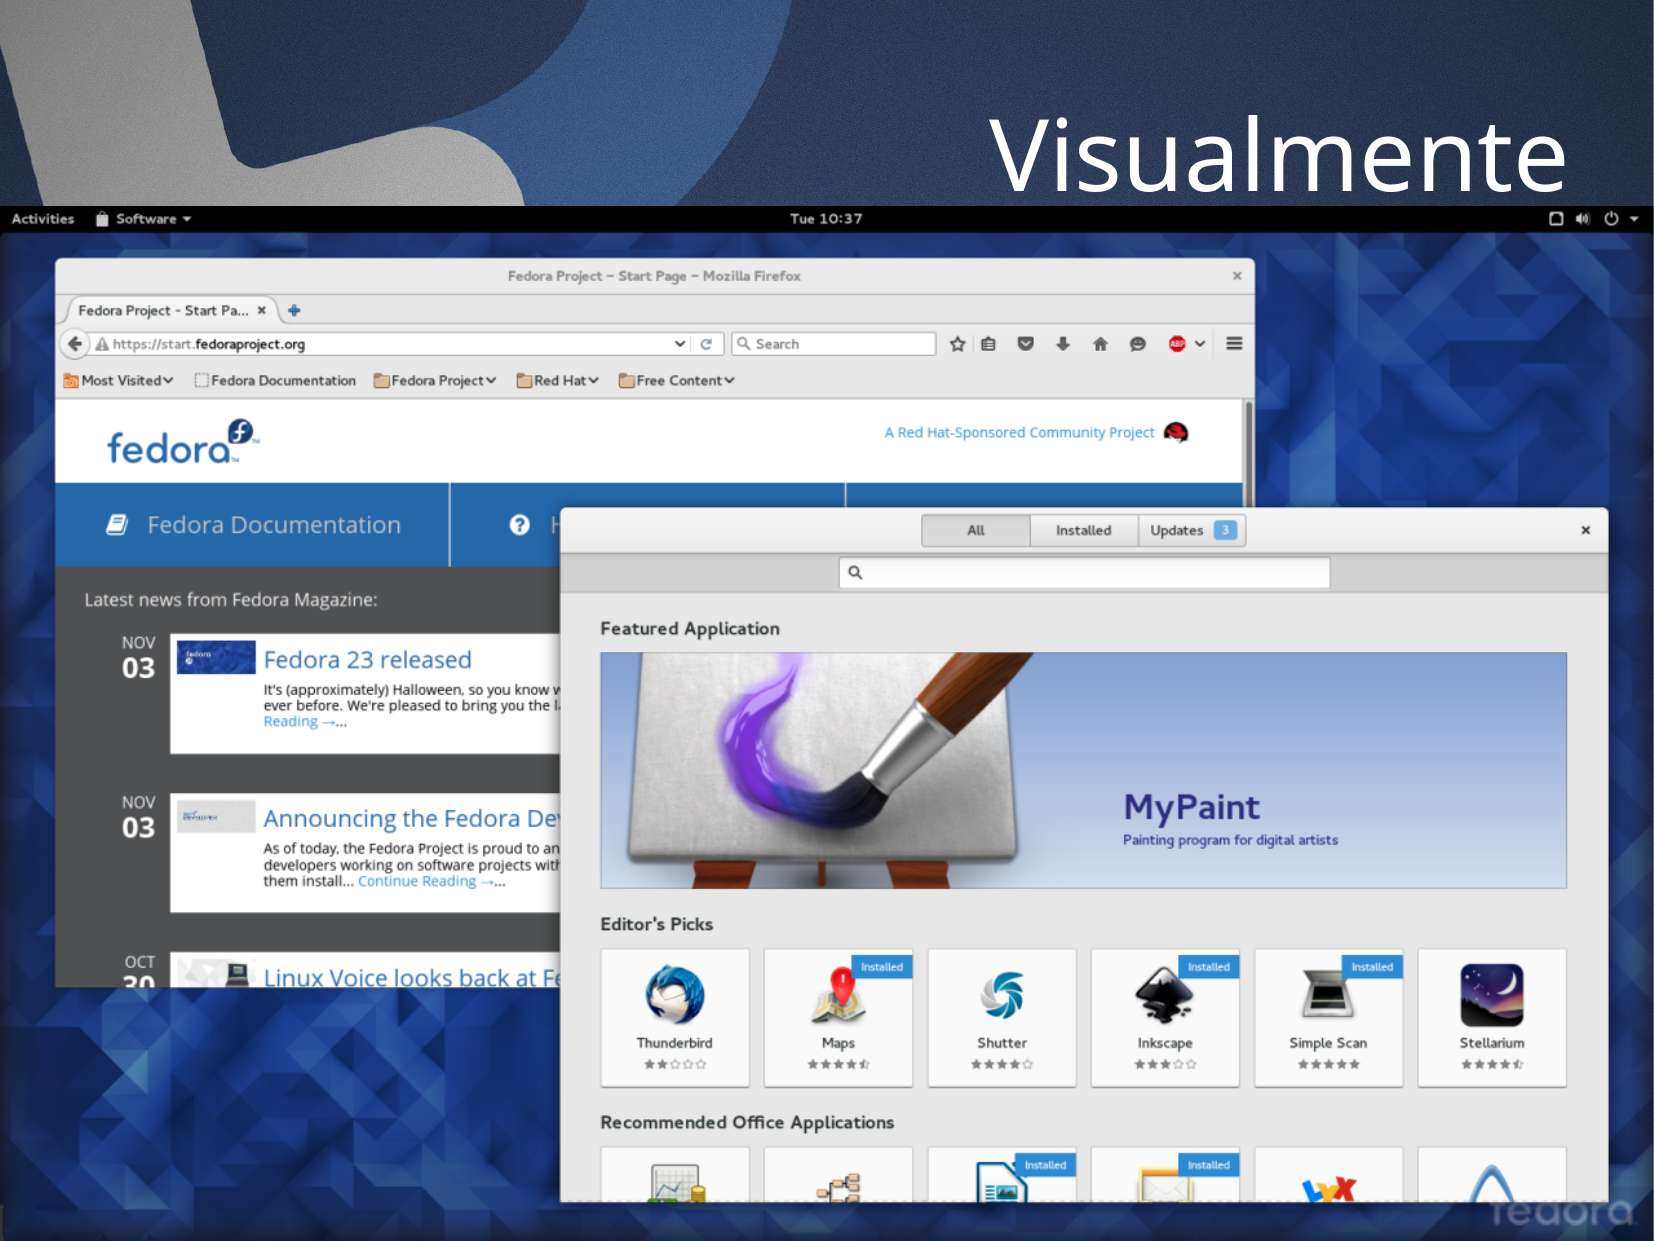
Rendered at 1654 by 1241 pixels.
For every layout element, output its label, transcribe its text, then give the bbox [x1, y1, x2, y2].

title Visualmente [82, 49, 1571, 206]
picture [0, 0, 1654, 1241]
